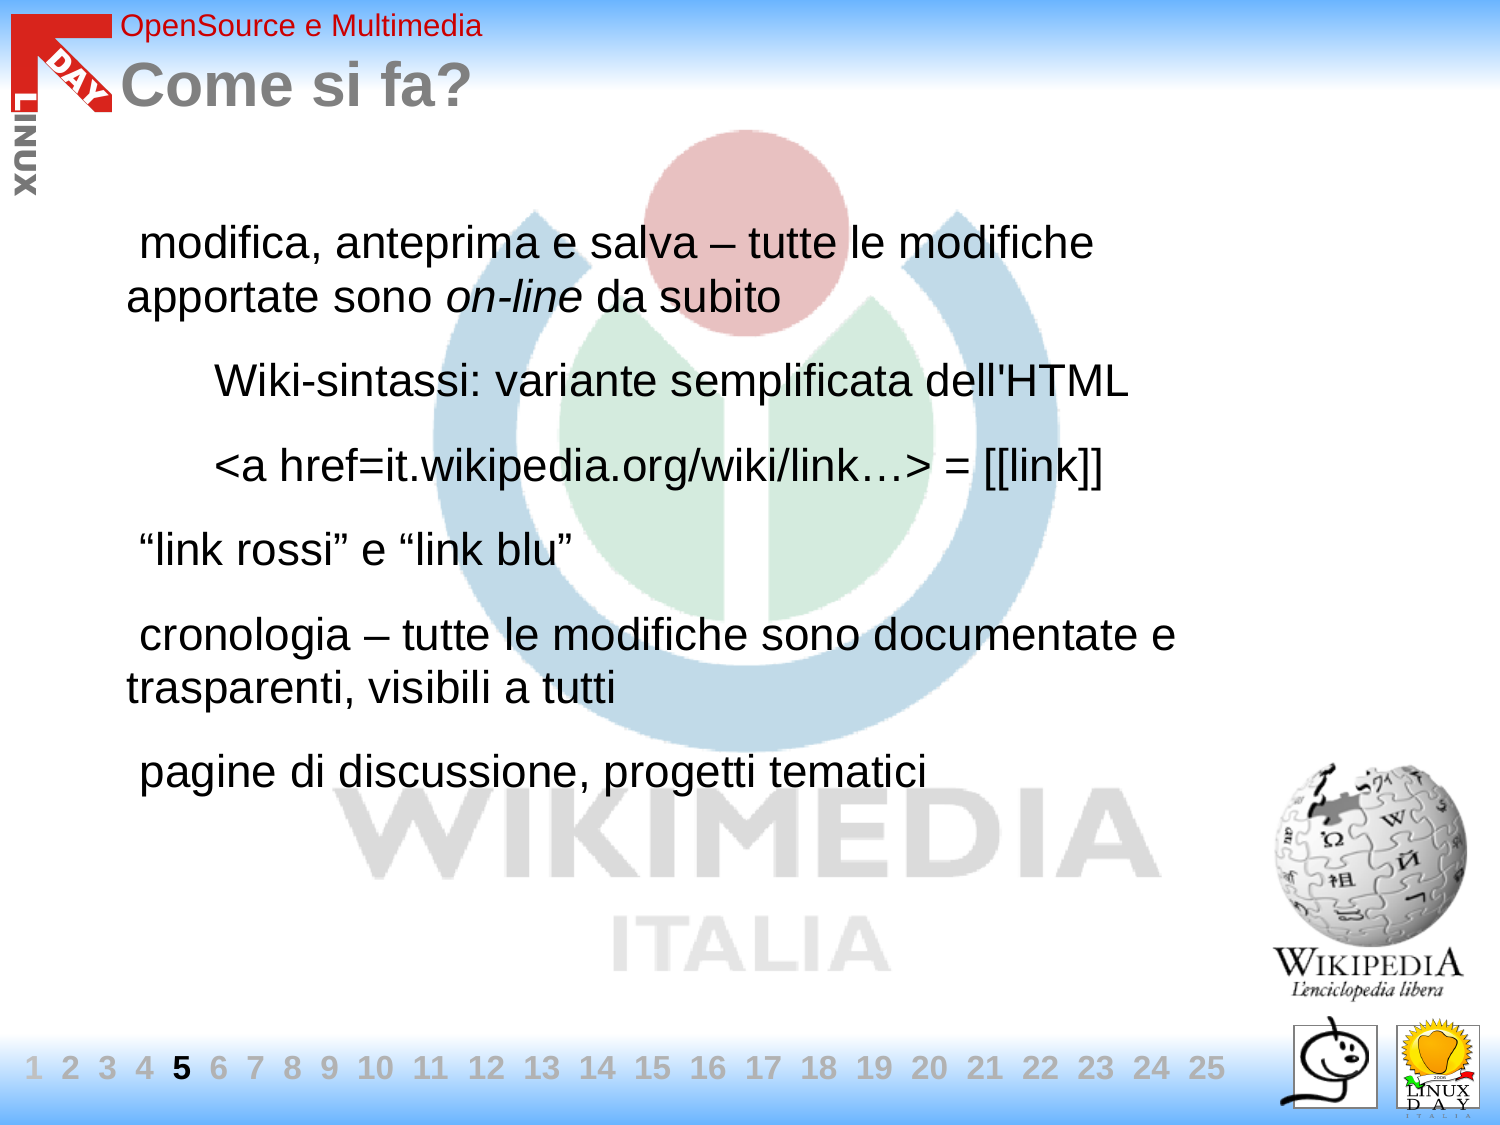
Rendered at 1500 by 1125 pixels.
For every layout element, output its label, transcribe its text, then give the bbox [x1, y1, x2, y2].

text_box Come si fa? [120, 50, 1479, 120]
text_box OpenSource e Multimedia [120, 7, 1479, 43]
picture [11, 14, 1475, 1118]
text_box [0, 1025, 1500, 1125]
text_box modifica, anteprima e salva – tutte le modifiche apportate sono on-line da subito Wiki-sintassi: variante semplificata dell'HTML <a href=it.wikipedia.org/wiki/link…> = [[link]] “link rossi” e “link blu” cronologia – tutte le modifiche sono documentate e trasparenti, visibili a tutti pagine di discussione, progetti tematici [112, 207, 1264, 806]
chart [1265, 761, 1477, 1005]
text_box 1 2 3 4 5 6 7 8 9 10 11 12 13 14 15 16 17 18 19 20 21 22 23 24 25 [24, 1049, 1267, 1087]
text_box [0, 0, 1500, 91]
